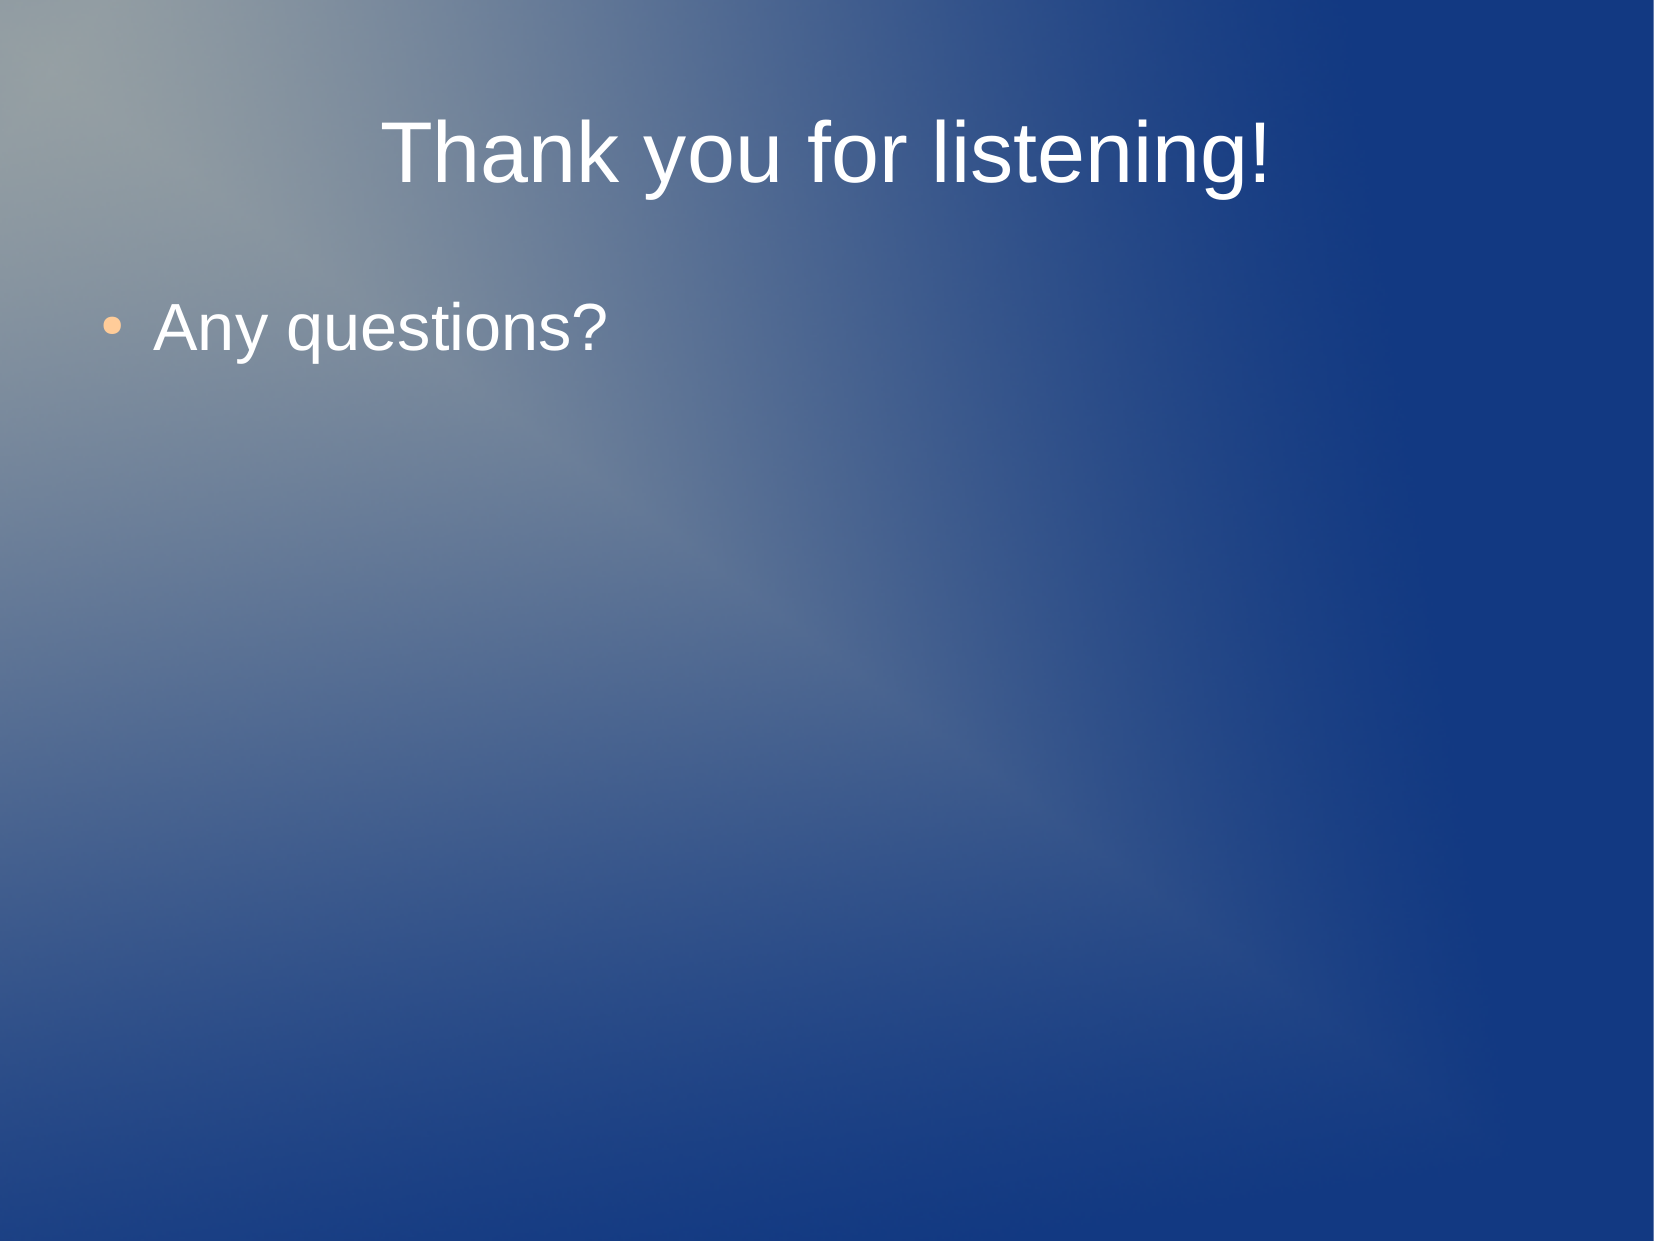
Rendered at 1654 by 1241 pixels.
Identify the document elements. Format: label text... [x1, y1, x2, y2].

picture [0, 0, 1654, 1241]
title Thank you for listening! [82, 49, 1571, 257]
list Any questions? [82, 290, 1571, 1109]
